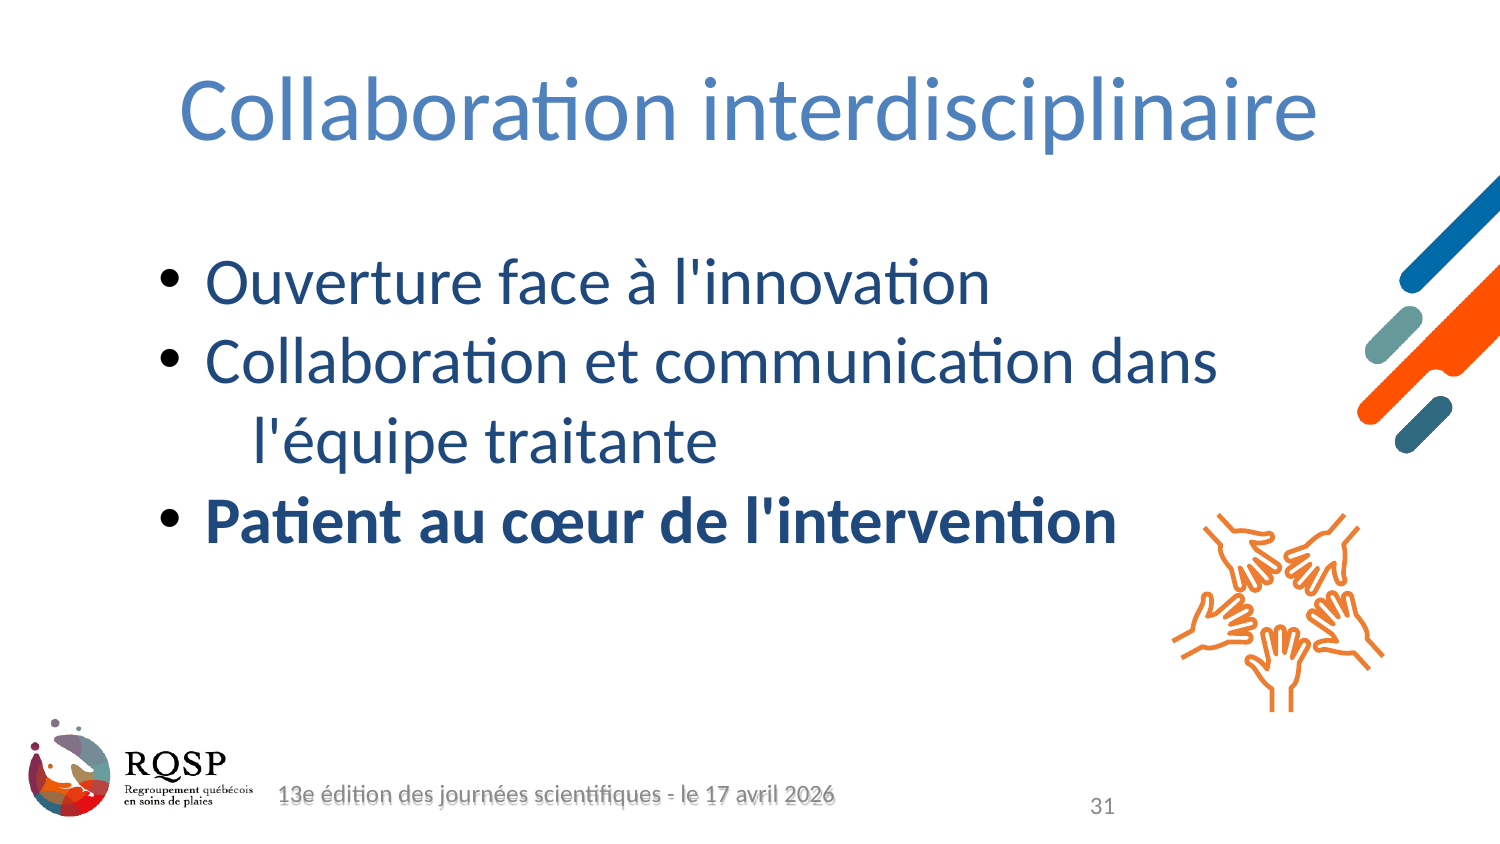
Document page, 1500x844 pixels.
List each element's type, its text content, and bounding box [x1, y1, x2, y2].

picture [1164, 498, 1392, 727]
title Collaboration interdisciplinaire [75, 33, 1426, 175]
text_box [1074, 782, 1426, 828]
text_box Ouverture face à l'innovation Collaboration et communication dans l'équipe traitante Patient au cœur de l'intervention [143, 229, 1251, 569]
